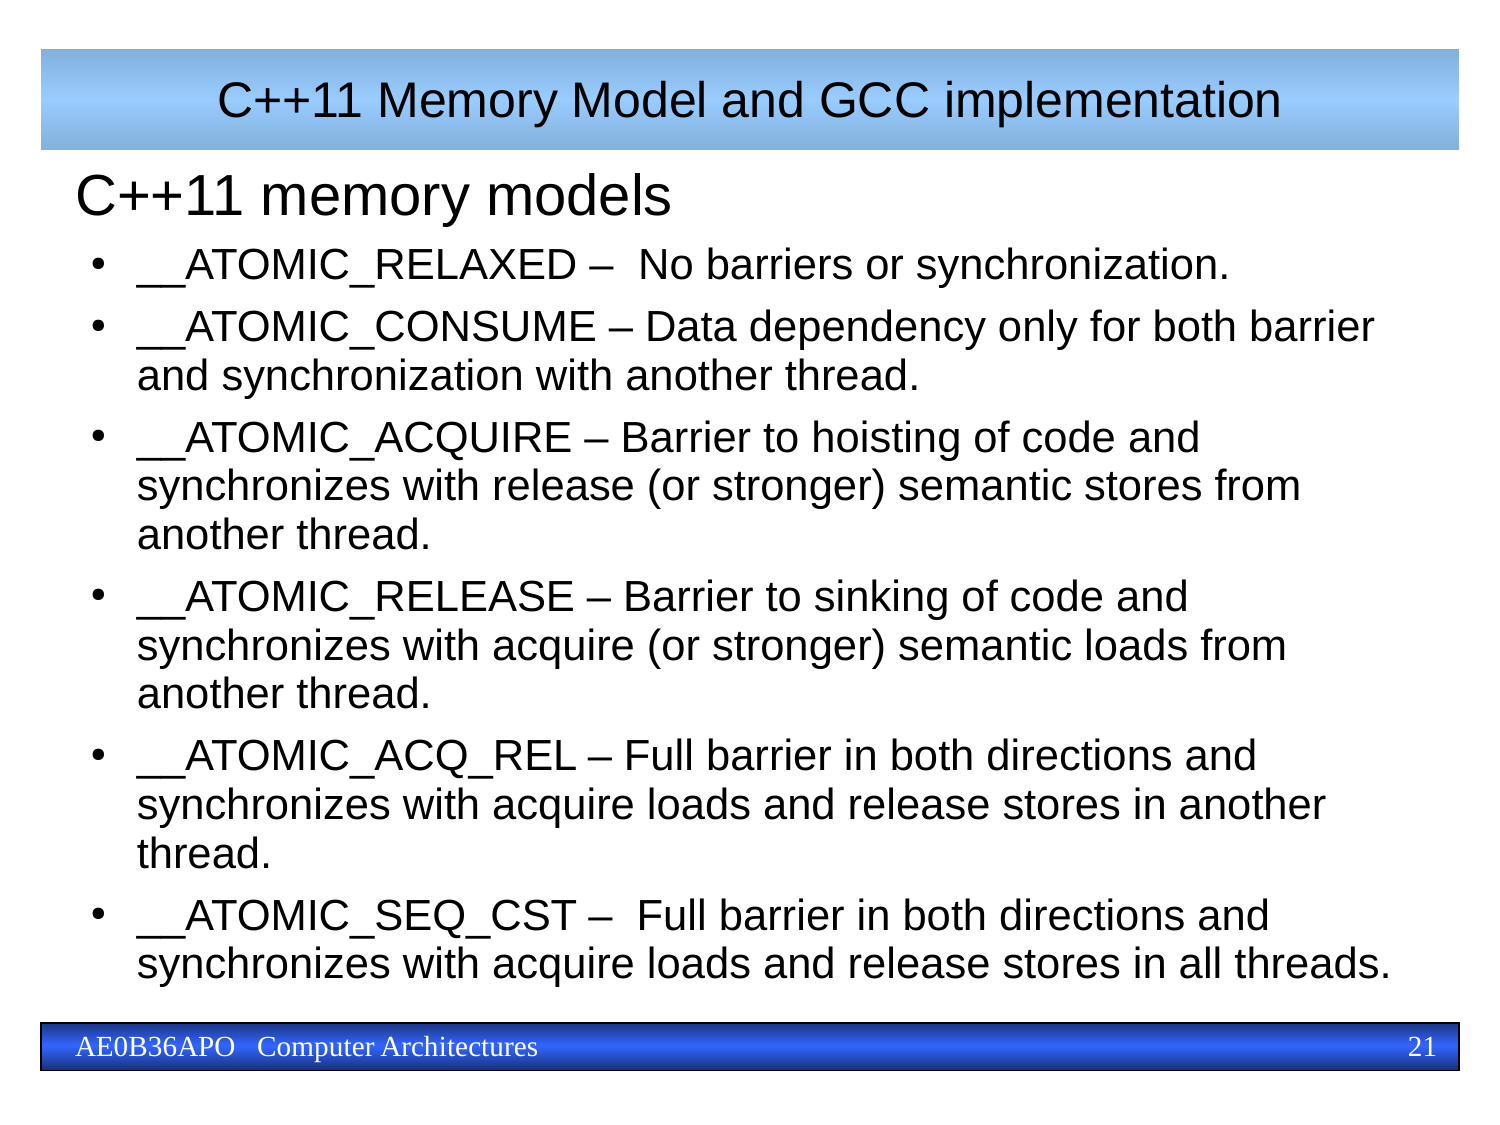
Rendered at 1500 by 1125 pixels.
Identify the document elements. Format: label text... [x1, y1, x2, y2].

list C++11 memory models __ATOMIC_RELAXED – No barriers or synchronization. __ATOMIC_CONSUME – Data dependency only for both barrier and synchronization with another thread. __ATOMIC_ACQUIRE – Barrier to hoisting of code and synchronizes with release (or stronger) semantic stores from another thread. __ATOMIC_RELEASE – Barrier to sinking of code and synchronizes with acquire (or stronger) semantic loads from another thread. __ATOMIC_ACQ_REL – Full barrier in both directions and synchronizes with acquire loads and release stores in another thread. __ATOMIC_SEQ_CST – Full barrier in both directions and synchronizes with acquire loads and release stores in all threads. [75, 162, 1426, 1003]
title C++11 Memory Model and GCC implementation [41, 49, 1459, 150]
